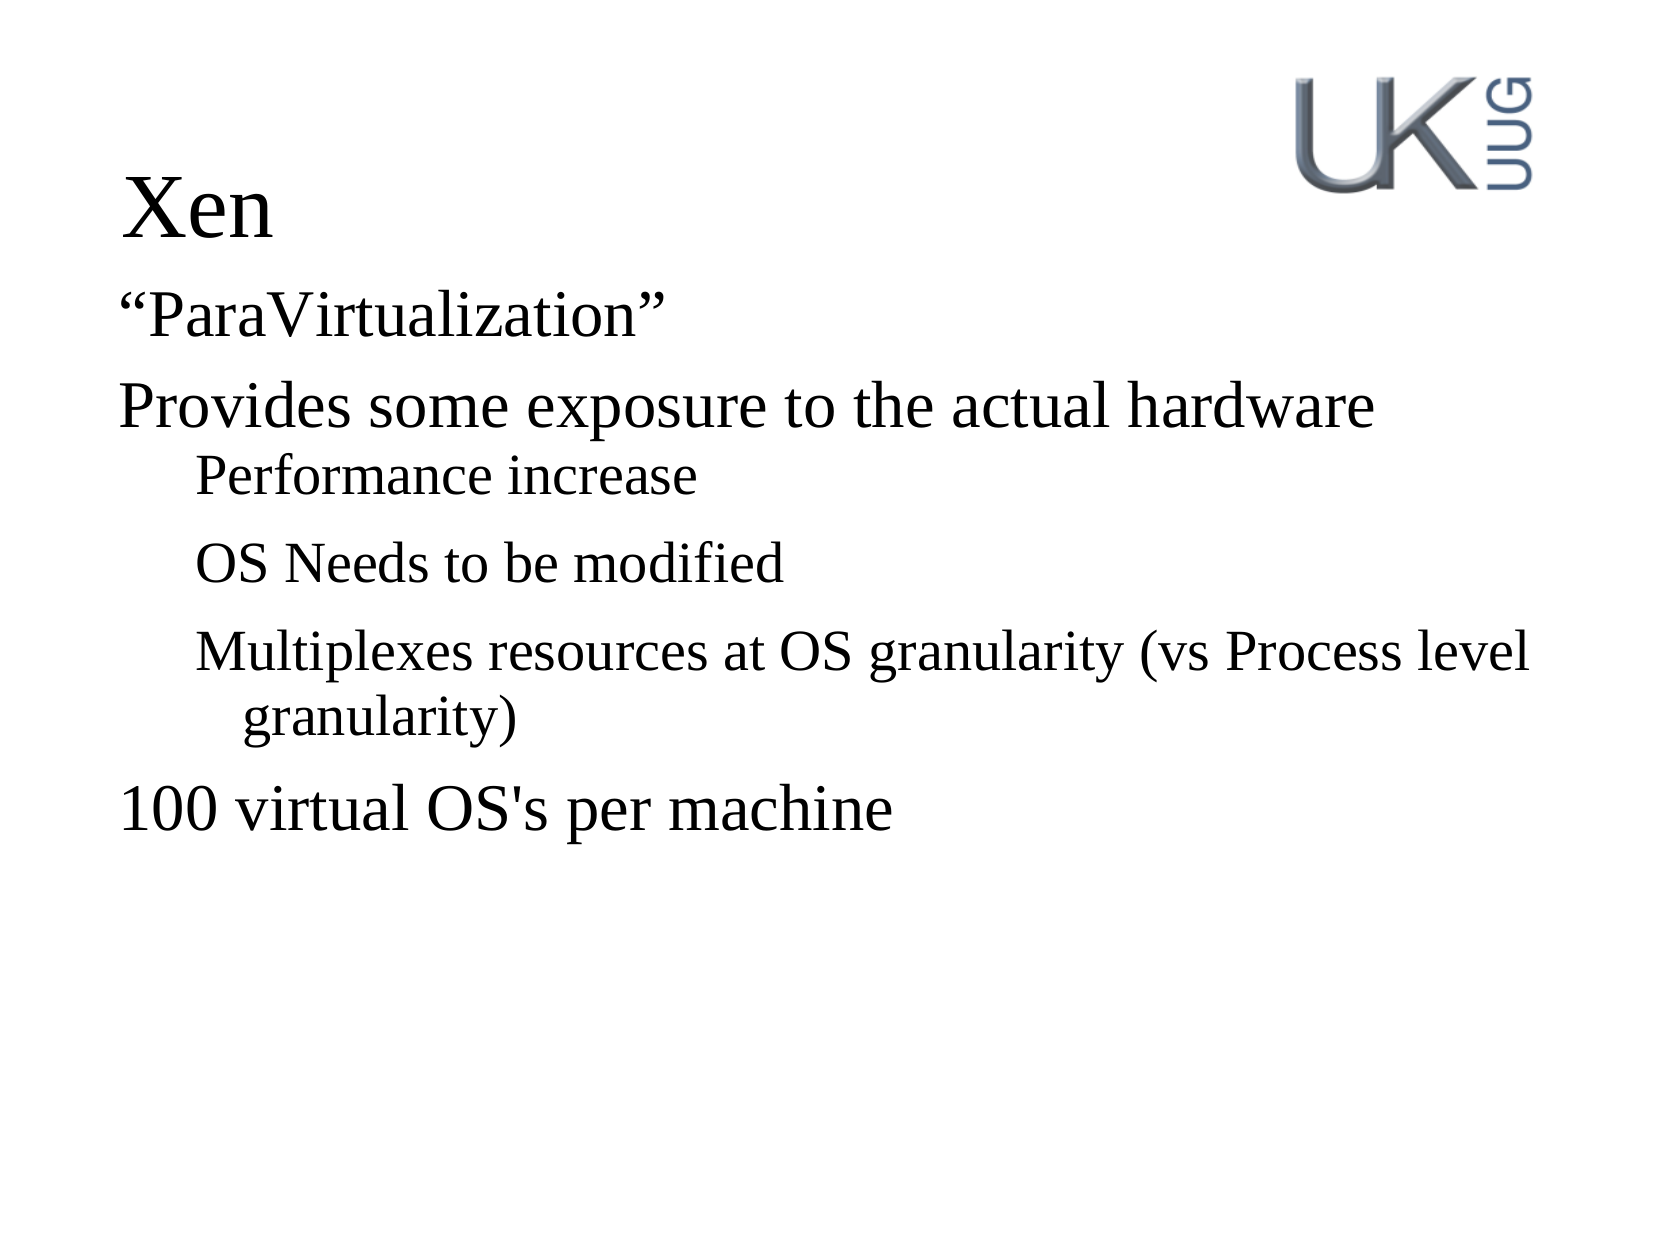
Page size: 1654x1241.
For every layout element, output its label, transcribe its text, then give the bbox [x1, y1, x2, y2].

picture [1289, 74, 1538, 196]
list “ParaVirtualization” Provides some exposure to the actual hardware Performance increase OS Needs to be modified Multiplexes resources at OS granularity (vs Process level granularity) 100 virtual OS's per machine [86, 269, 1626, 1241]
title Xen [121, 102, 1534, 269]
